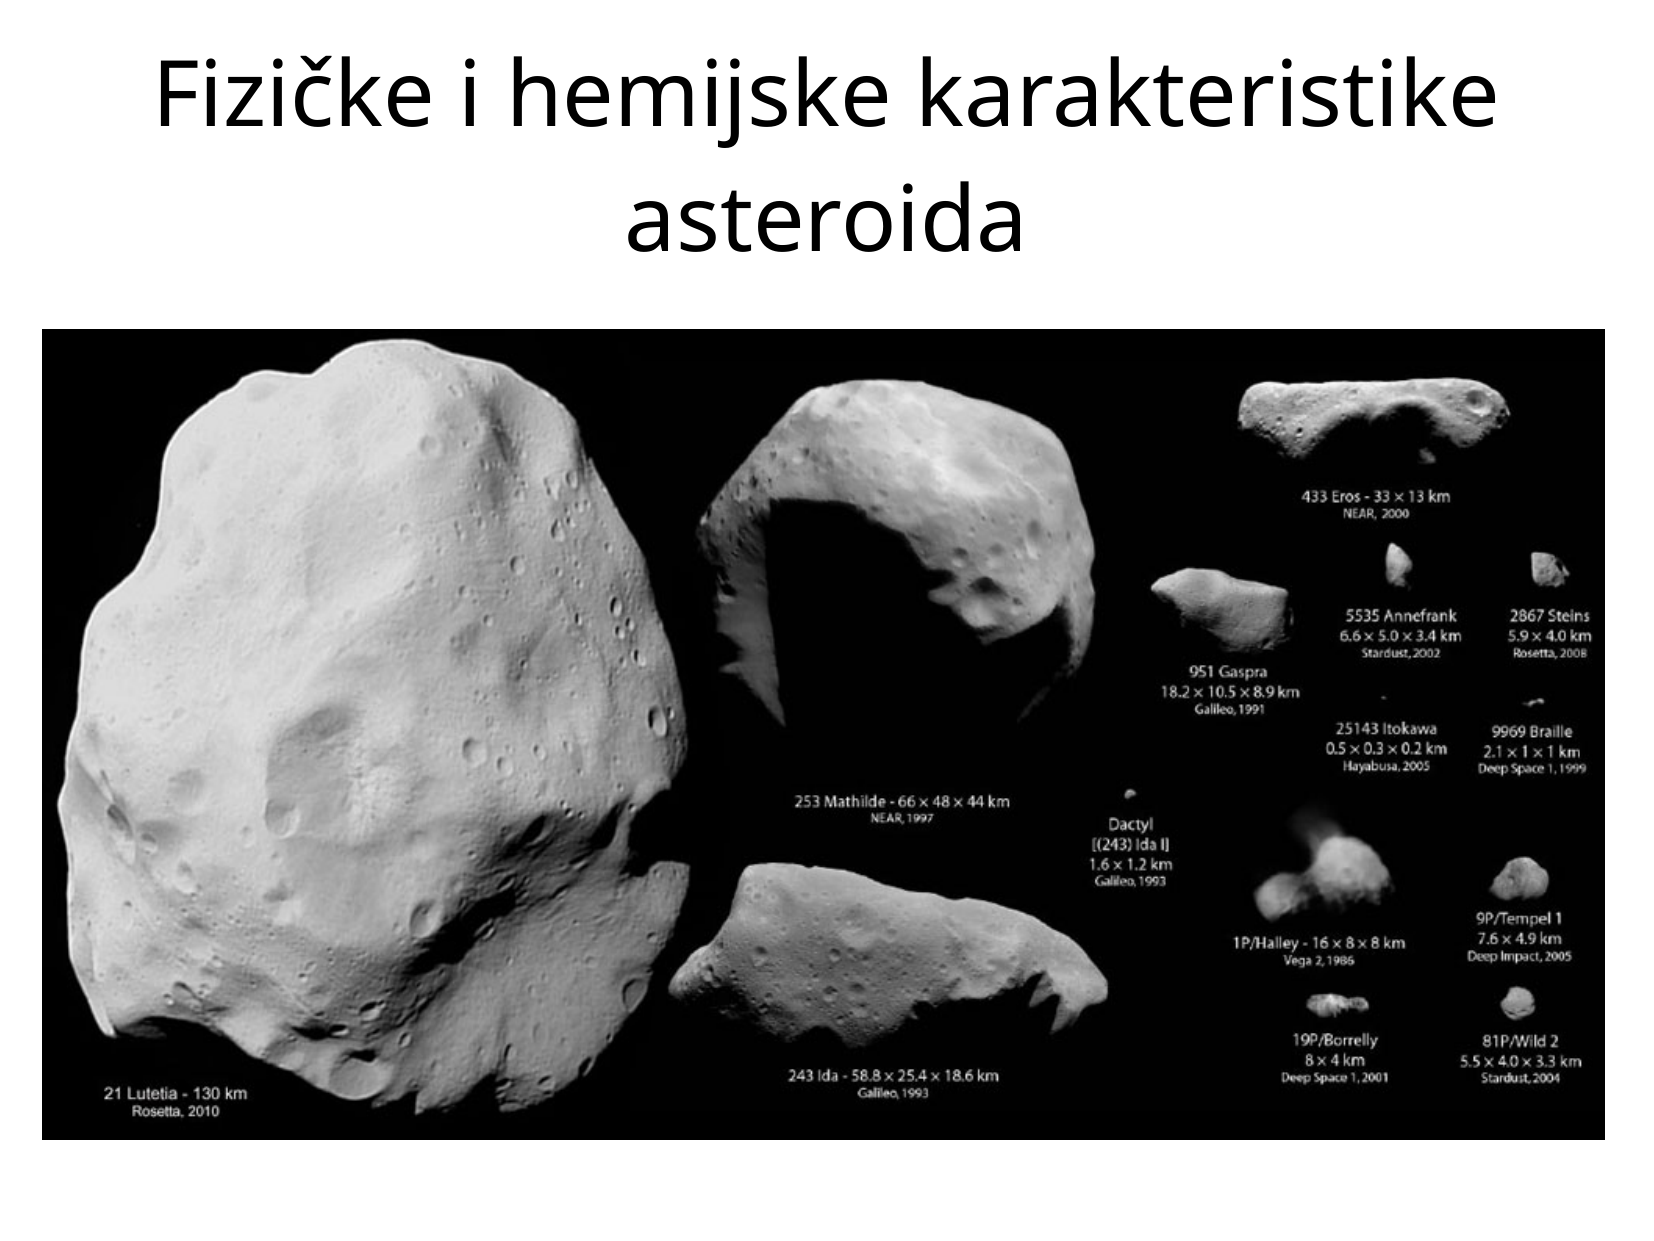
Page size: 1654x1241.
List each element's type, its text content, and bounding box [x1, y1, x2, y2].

title Fizičke i hemijske karakteristike asteroida [82, 49, 1571, 257]
picture [42, 329, 1606, 1140]
